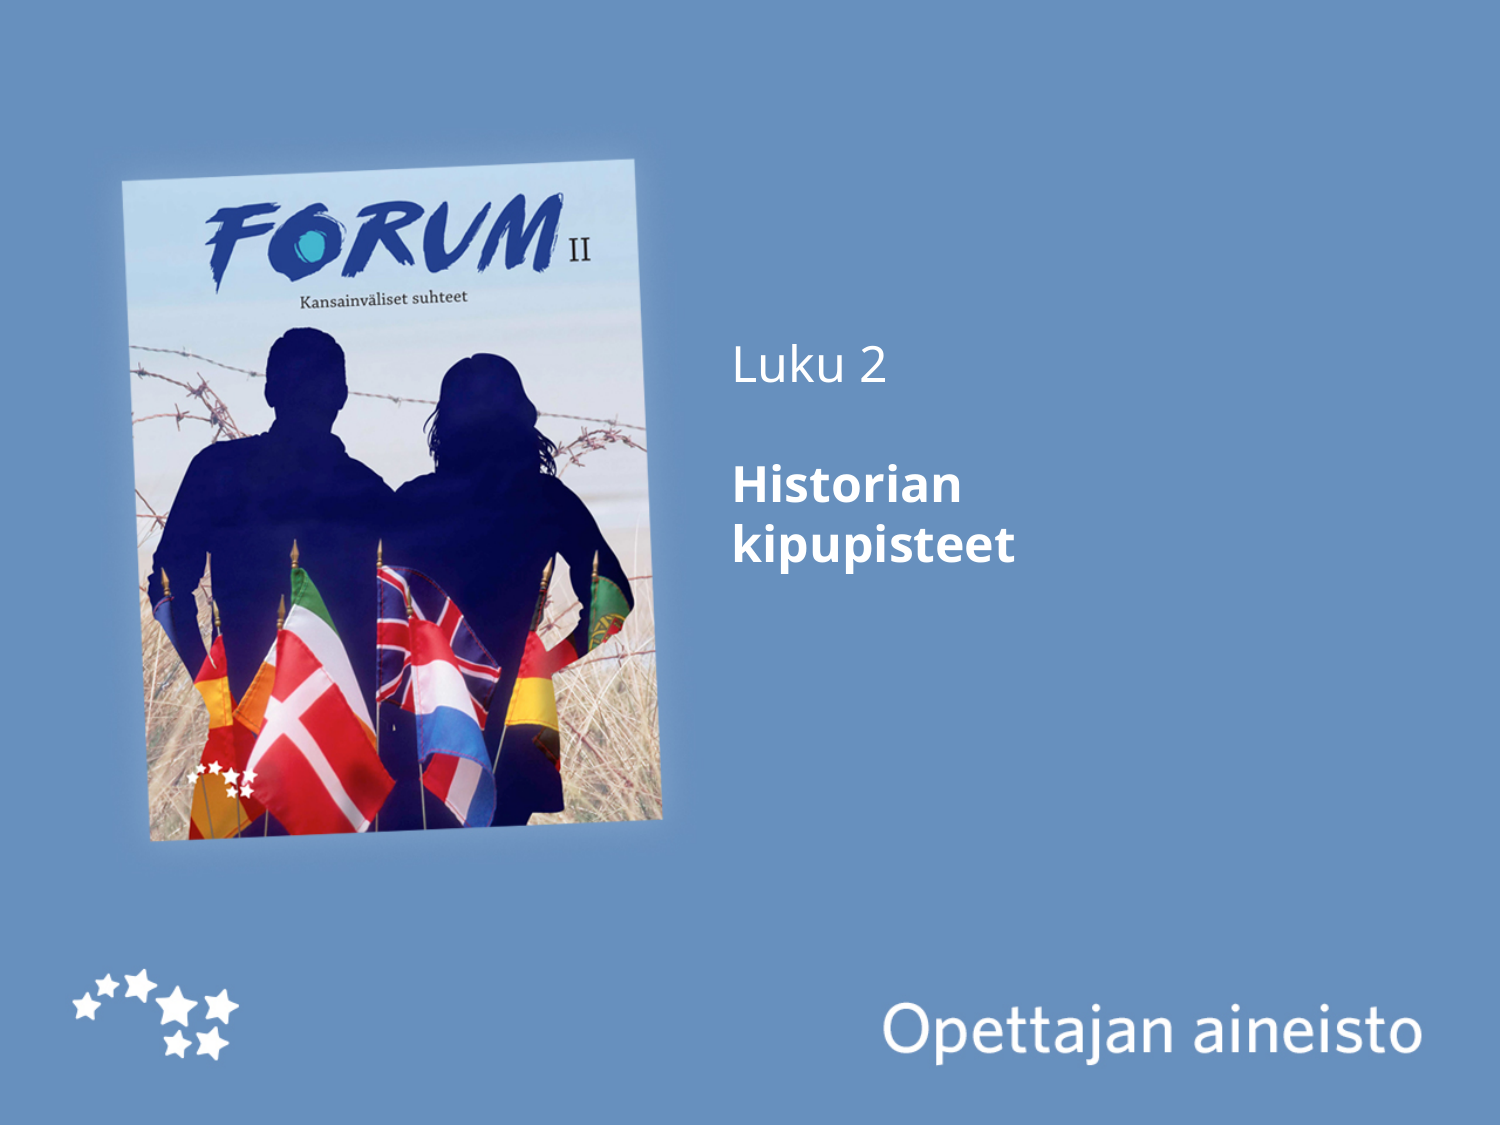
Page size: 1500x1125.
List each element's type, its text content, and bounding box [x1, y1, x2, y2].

picture [0, 0, 1500, 1125]
text_box Luku 2 Historian kipupisteet [716, 324, 1032, 580]
